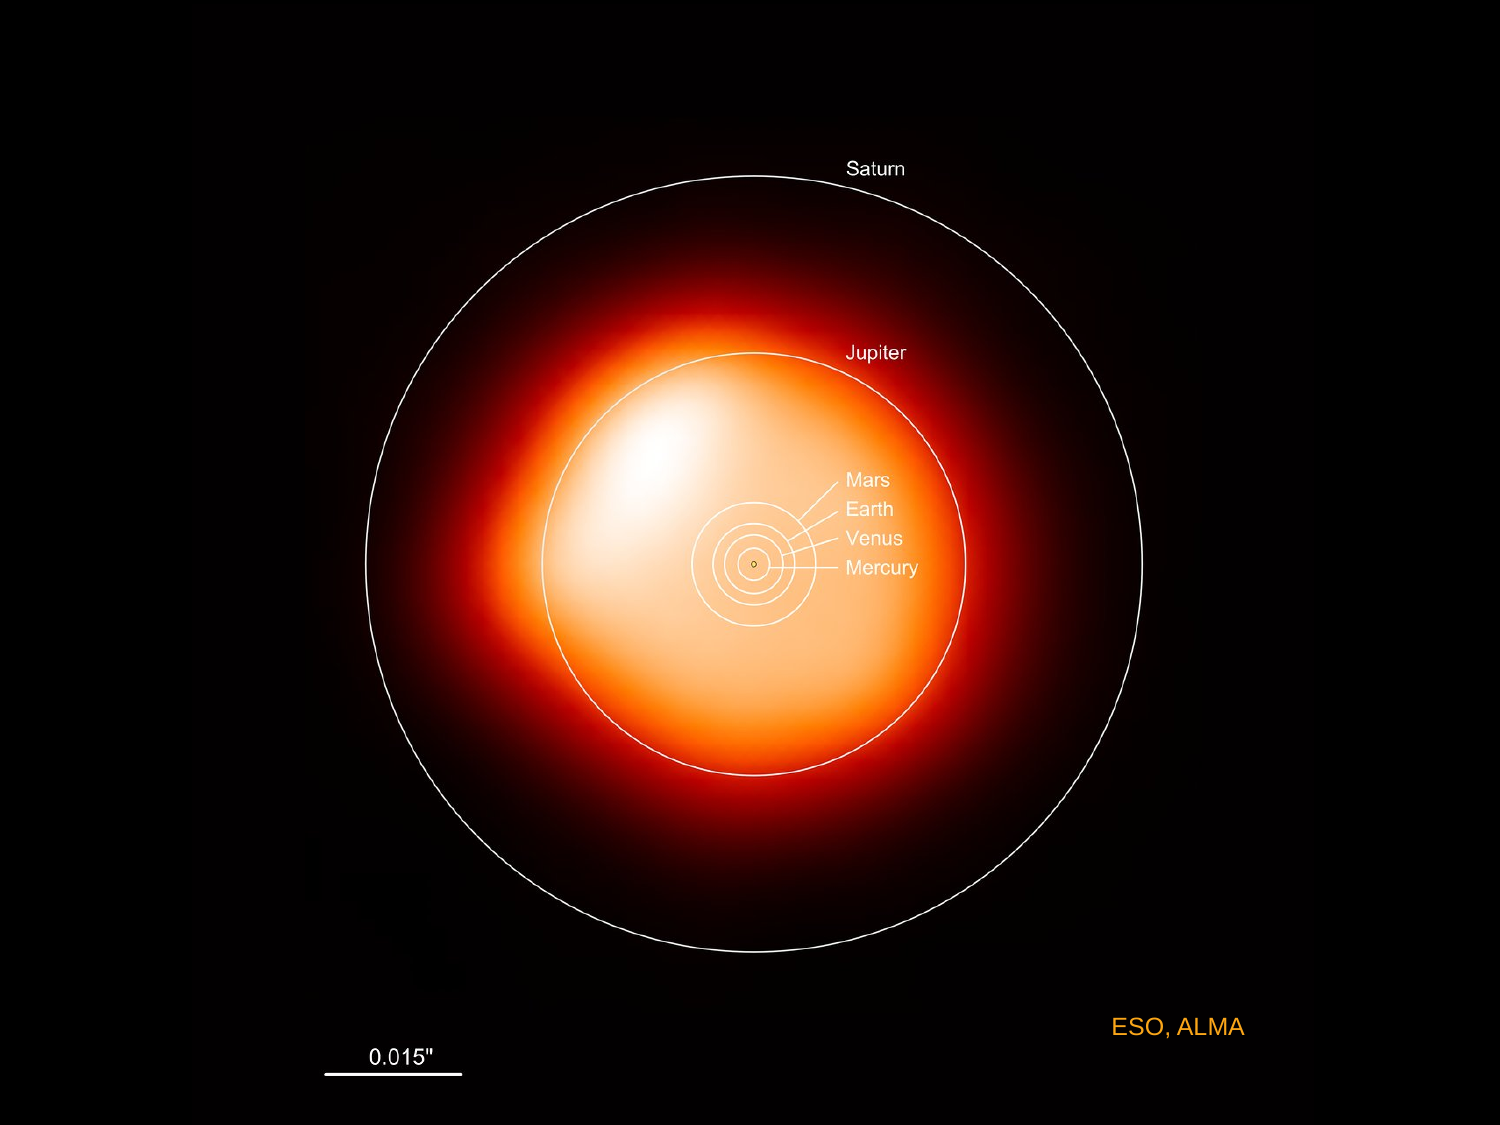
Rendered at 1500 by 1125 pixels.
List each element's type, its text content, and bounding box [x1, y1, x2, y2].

text_box ESO, ALMA [900, 1005, 1261, 1048]
picture [192, 4, 1314, 1125]
